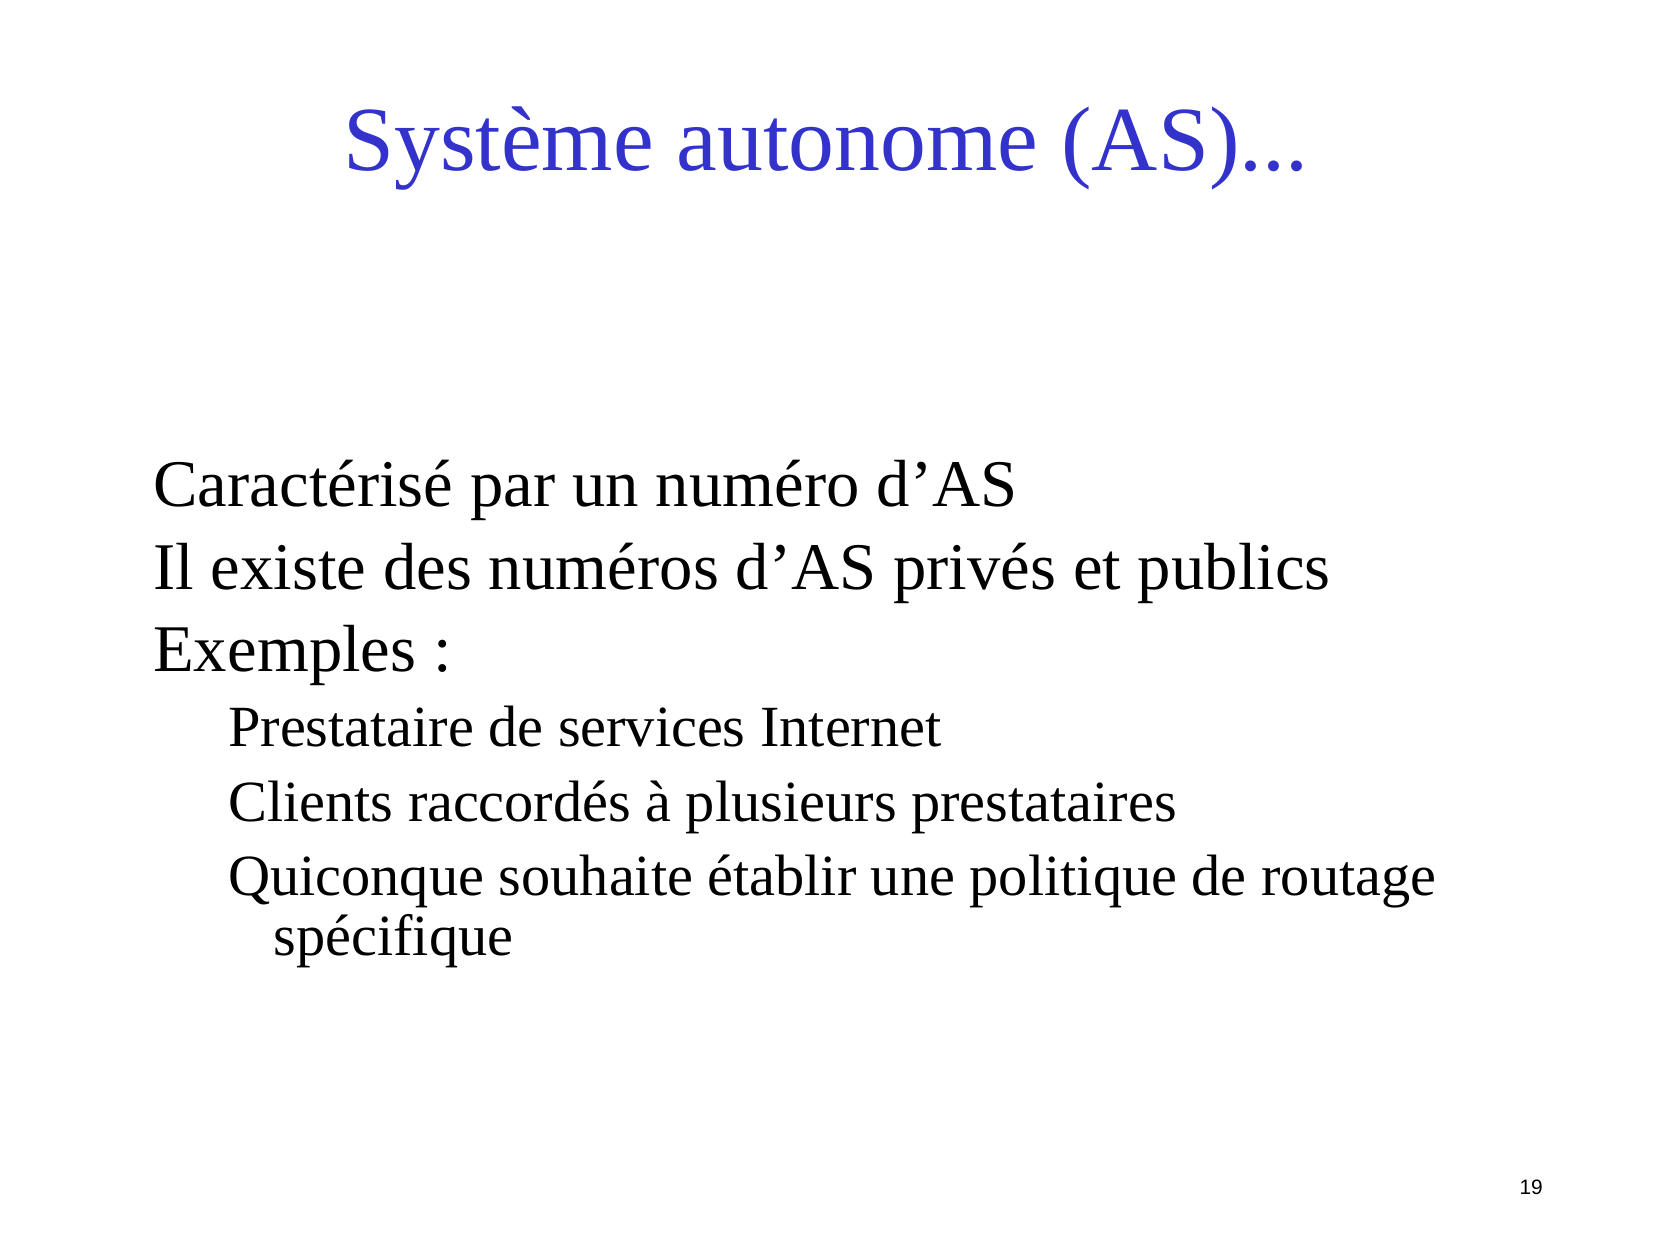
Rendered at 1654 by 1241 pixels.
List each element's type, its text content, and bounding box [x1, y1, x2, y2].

list Caractérisé par un numéro d’AS Il existe des numéros d’AS privés et publics Exemples : Prestataire de services Internet Clients raccordés à plusieurs prestataires Quiconque souhaite établir une politique de routage spécifique [123, 289, 1557, 1131]
title Système autonome (AS)... [123, 41, 1530, 249]
